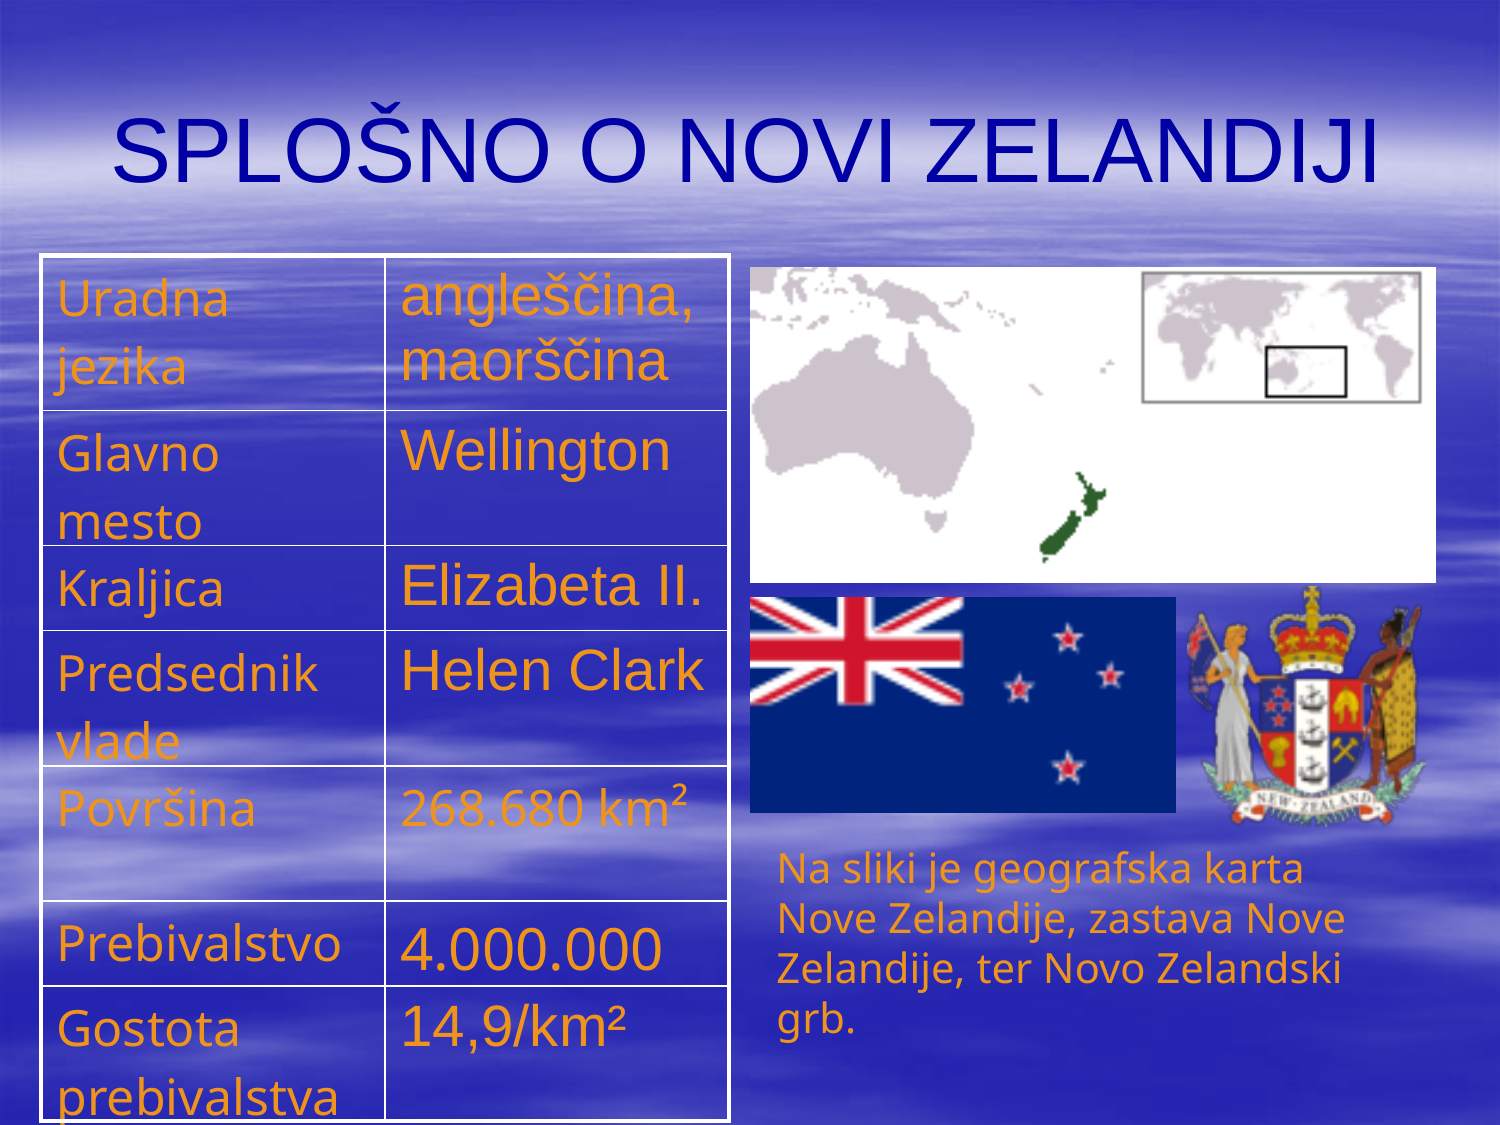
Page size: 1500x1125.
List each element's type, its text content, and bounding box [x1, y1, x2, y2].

table_cell Wellington [386, 411, 727, 545]
table_cell Prebivalstvo [43, 902, 384, 985]
table_header Uradna jezika [43, 258, 384, 410]
table_cell 268.680 km² [386, 767, 727, 900]
text_box Na sliki je geografska karta Nove Zelandije, zastava Nove Zelandije, ter Novo Zelandski grb. [761, 834, 1412, 1049]
table_cell Elizabeta II. [386, 546, 727, 630]
table_cell Gostota prebivalstva [43, 987, 384, 1119]
table_cell Predsednik vlade [43, 631, 384, 765]
table_header angleščina, maorščina [386, 258, 727, 410]
table_cell Glavno mesto [43, 411, 384, 545]
table_cell 4.000.000 [386, 902, 727, 985]
picture [0, 0, 1500, 1125]
title SPLOŠNO O NOVI ZELANDIJI [49, 37, 1446, 255]
table_cell 14,9/km² [386, 987, 727, 1119]
table_cell Helen Clark [386, 631, 727, 765]
table_cell Površina [43, 767, 384, 900]
table_cell Kraljica [43, 546, 384, 630]
